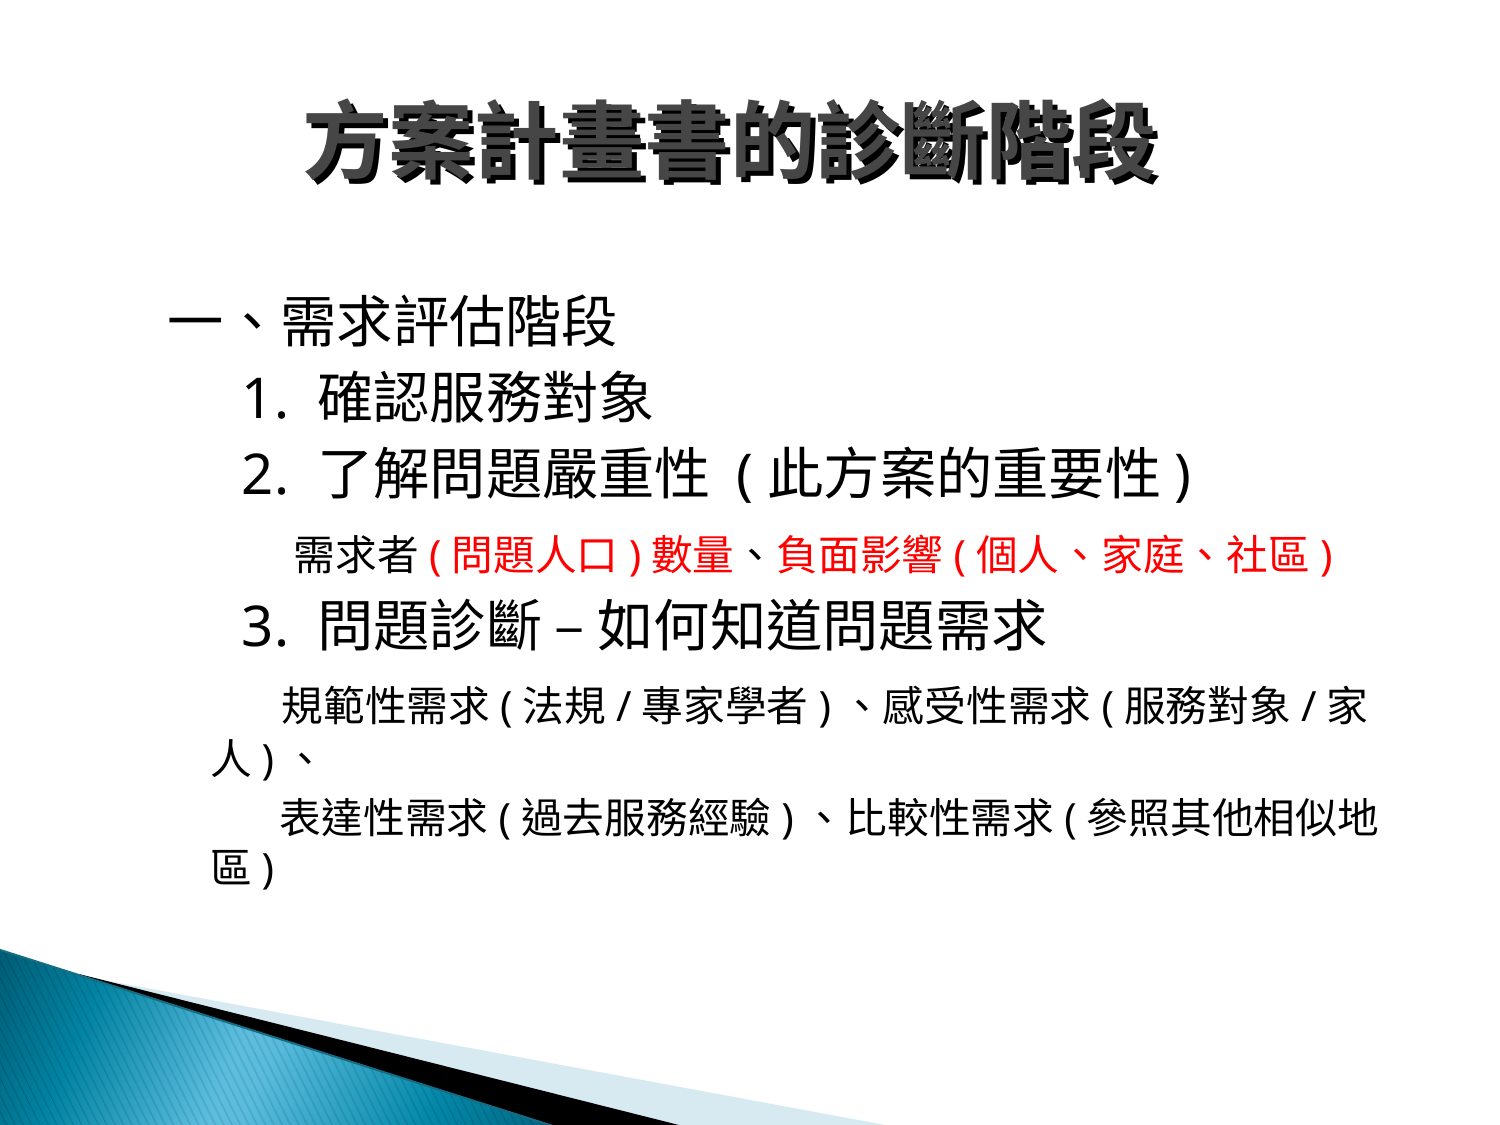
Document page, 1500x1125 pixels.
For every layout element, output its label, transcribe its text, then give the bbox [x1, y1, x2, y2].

title 方案計畫書的診斷階段 [75, 45, 1426, 233]
list 一、需求評估階段 1. 確認服務對象 2. 了解問題嚴重性 (此方案的重要性) 需求者(問題人口)數量、負面影響(個人、家庭、社區) 3. 問題診斷 – 如何知道問題需求 規範性需求(法規/專家學者)、感受性需求(服務對象/家人)、 表達性需求(過去服務經驗)、比較性需求(參照其他相似地區) [75, 278, 1436, 986]
